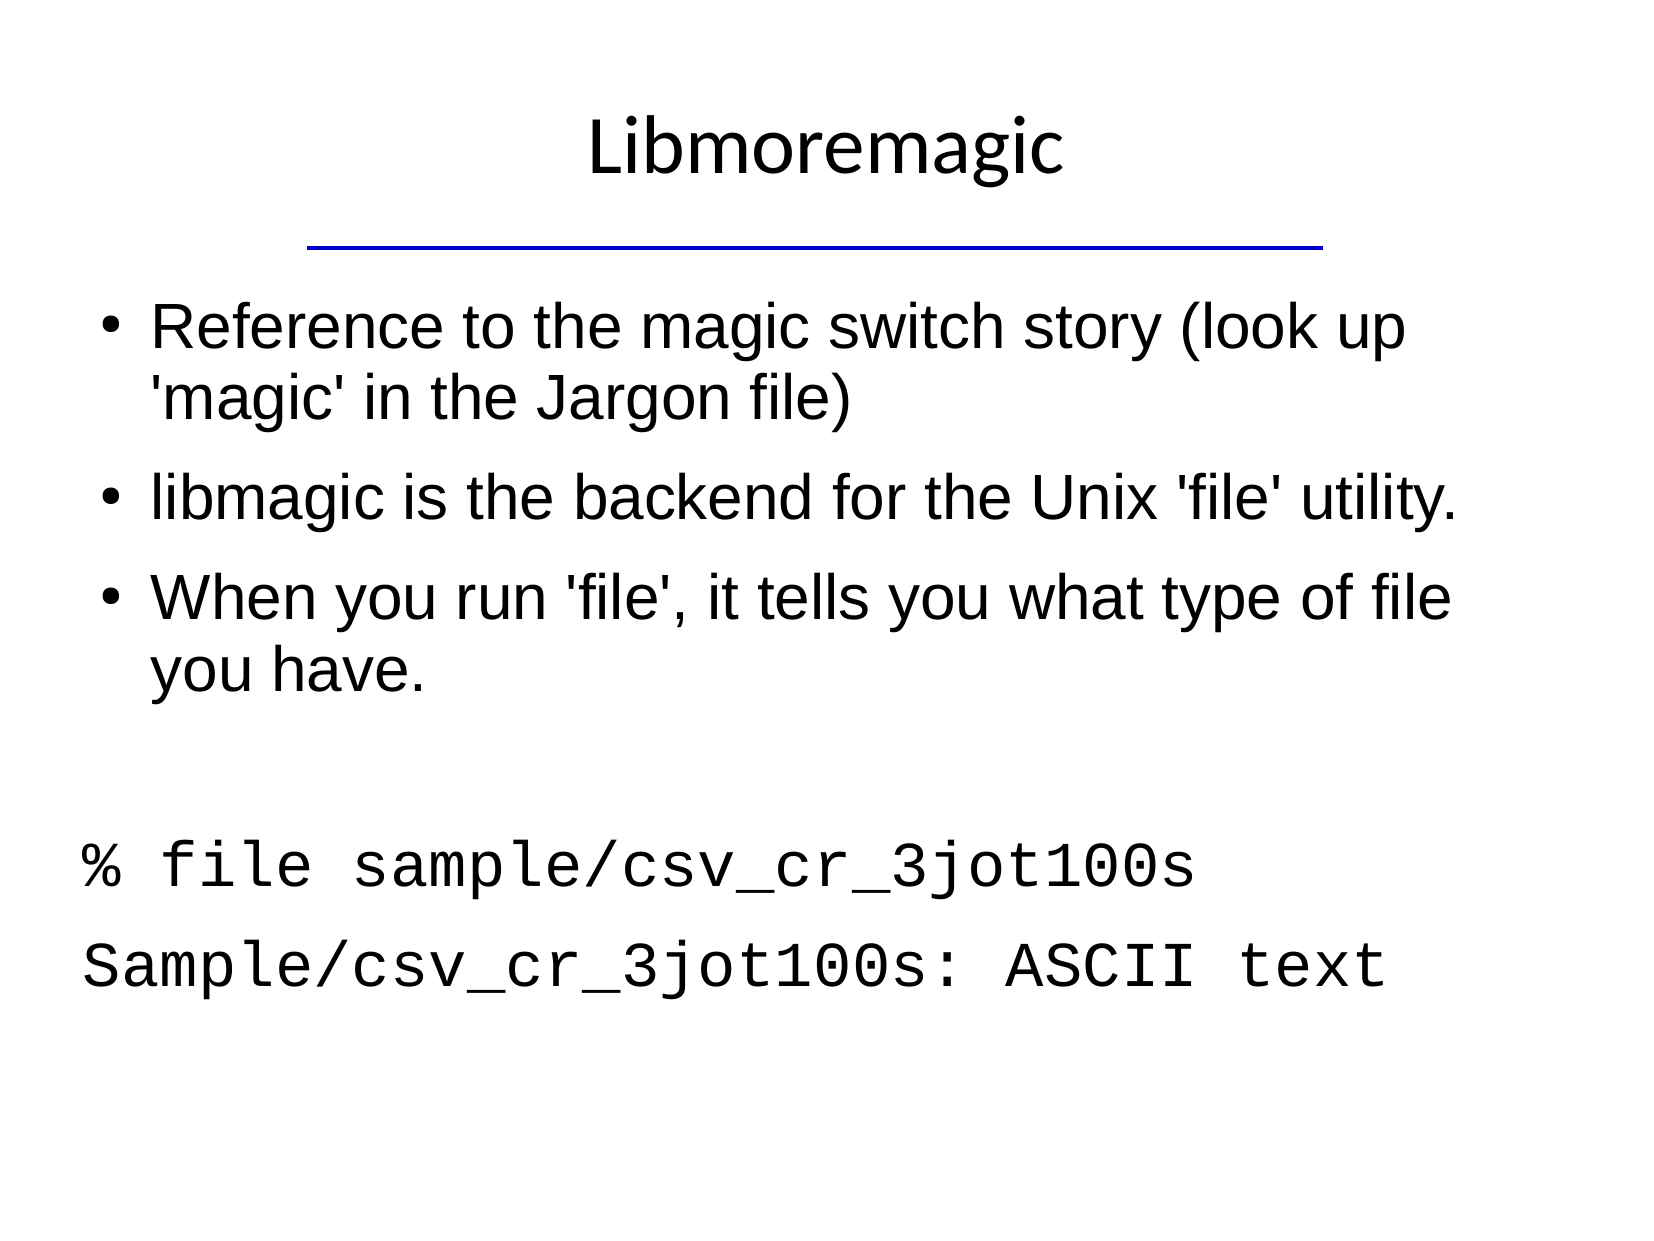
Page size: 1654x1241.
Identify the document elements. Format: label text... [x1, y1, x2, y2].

title Libmoremagic [82, 49, 1571, 257]
list Reference to the magic switch story (look up 'magic' in the Jargon file) libmagic is the backend for the Unix 'file' utility. When you run 'file', it tells you what type of file you have. % file sample/csv_cr_3jot100s Sample/csv_cr_3jot100s: ASCII text [82, 290, 1571, 1010]
